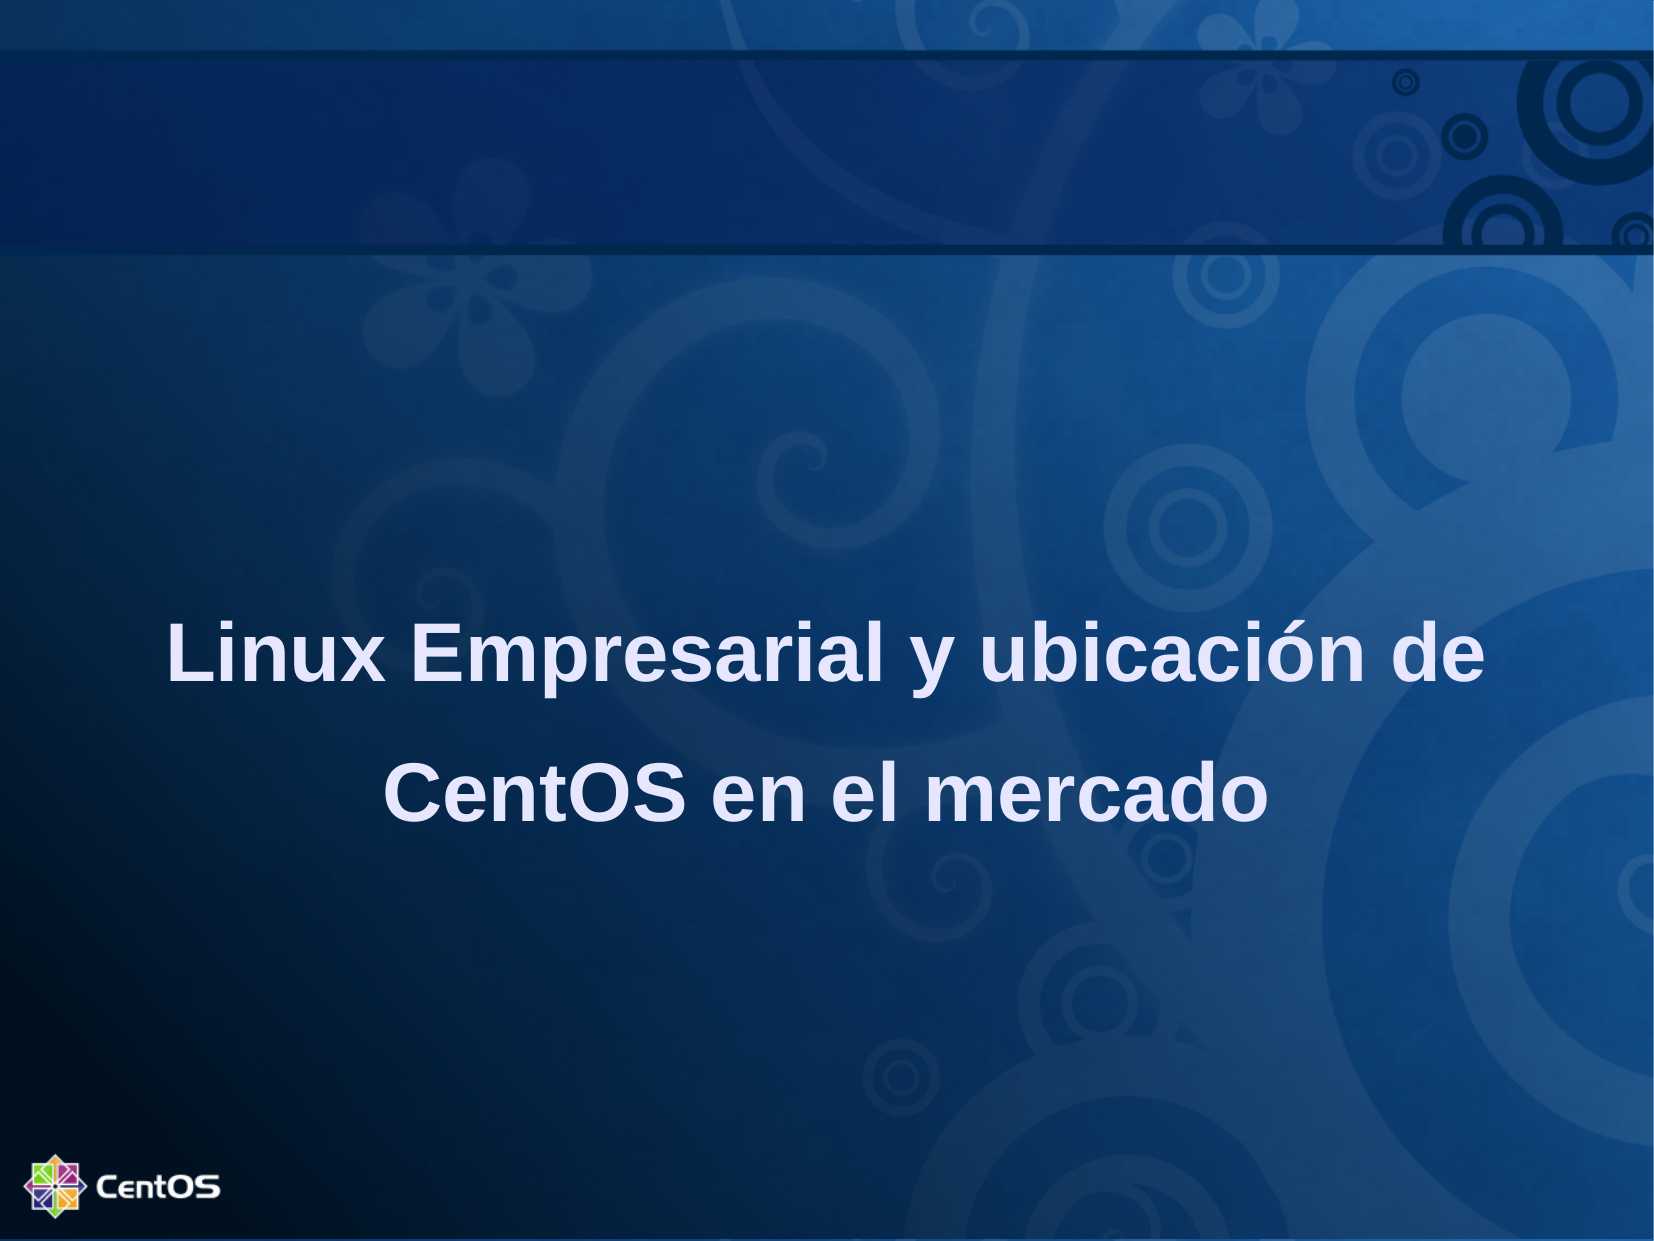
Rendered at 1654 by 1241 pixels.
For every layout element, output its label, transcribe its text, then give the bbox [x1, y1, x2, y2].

picture [0, 0, 1654, 1241]
subtitle Linux Empresarial y ubicación de CentOS en el mercado [82, 297, 1571, 1102]
